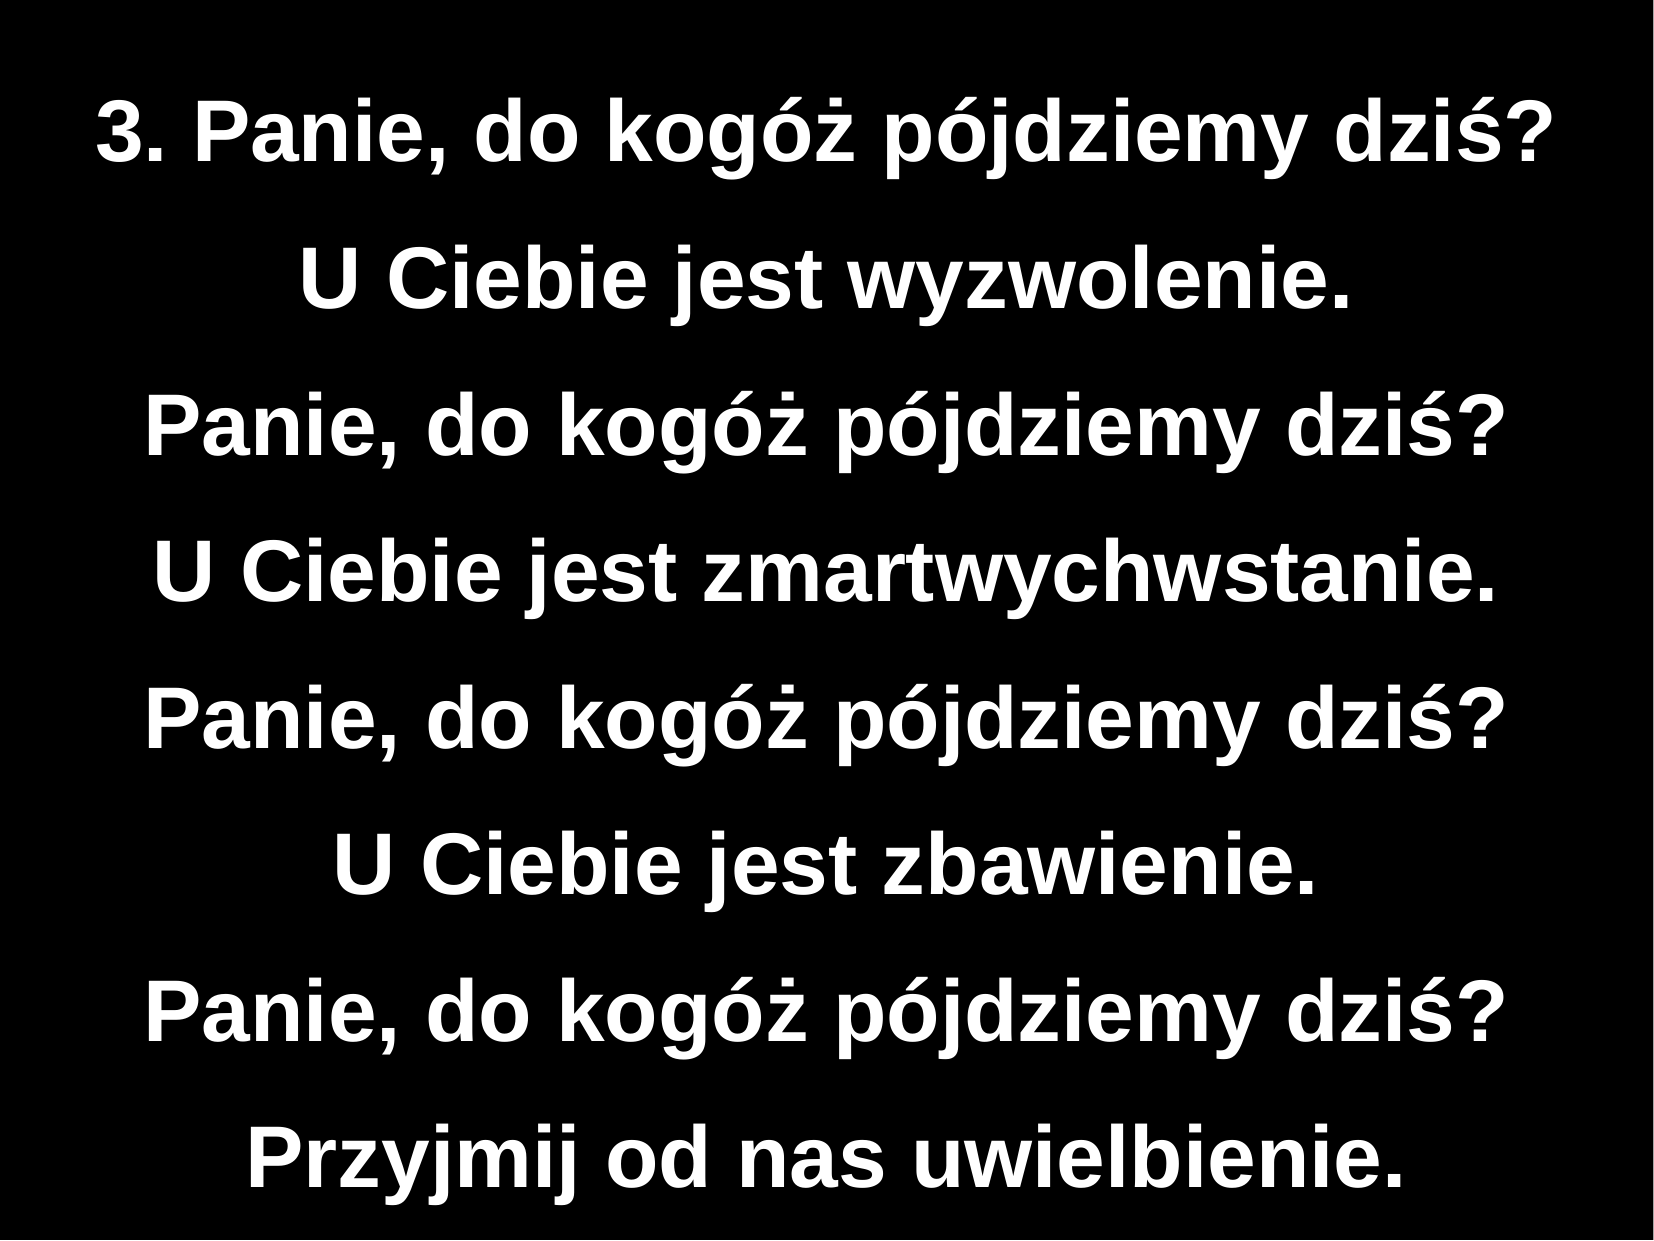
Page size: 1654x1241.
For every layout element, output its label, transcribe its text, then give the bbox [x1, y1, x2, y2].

subtitle 3. Panie, do kogóż pójdziemy dziś? U Ciebie jest wyzwolenie. Panie, do kogóż pójdziemy dziś? U Ciebie jest zmartwychwstanie. Panie, do kogóż pójdziemy dziś? U Ciebie jest zbawienie. Panie, do kogóż pójdziemy dziś? Przyjmij od nas uwielbienie. [0, 0, 1654, 1241]
